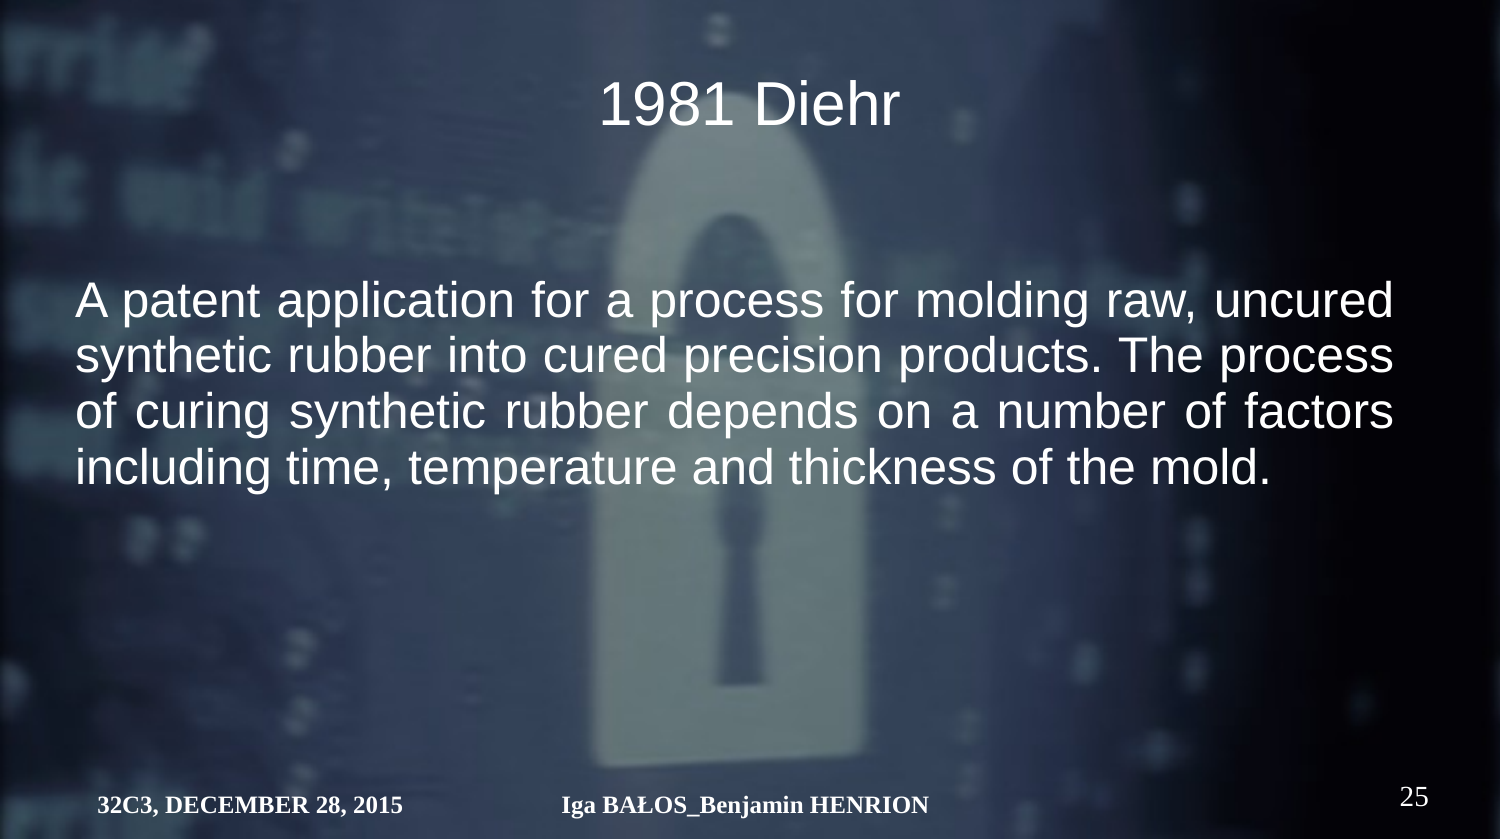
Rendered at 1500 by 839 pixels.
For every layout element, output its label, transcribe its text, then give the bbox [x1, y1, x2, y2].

picture [0, 0, 1500, 839]
title 1981 Diehr [74, 33, 1425, 174]
list A patent application for a process for molding raw, uncured synthetic rubber into cured precision products. The process of curing synthetic rubber depends on a number of factors including time, temperature and thickness of the mold. [74, 196, 1395, 839]
